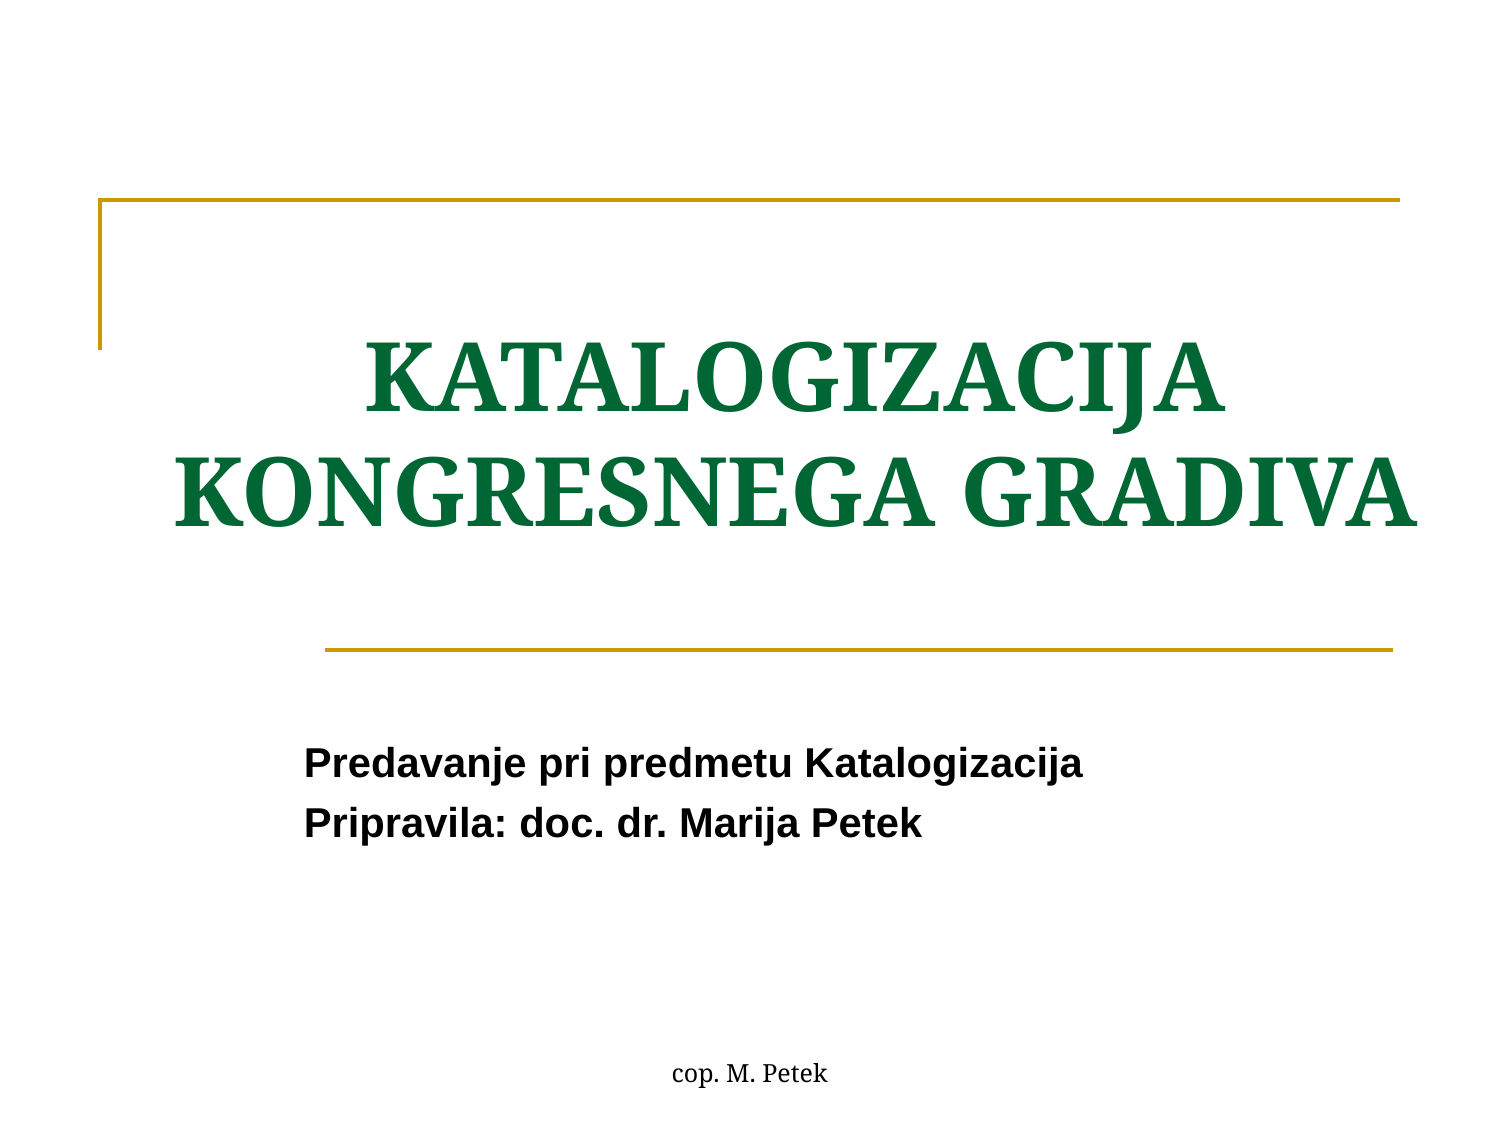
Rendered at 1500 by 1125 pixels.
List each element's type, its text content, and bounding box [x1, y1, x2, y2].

subtitle Predavanje pri predmetu Katalogizacija Pripravila: doc. dr. Marija Petek [289, 727, 1306, 918]
title KATALOGIZACIJA KONGRESNEGA GRADIVA [157, 78, 1433, 669]
